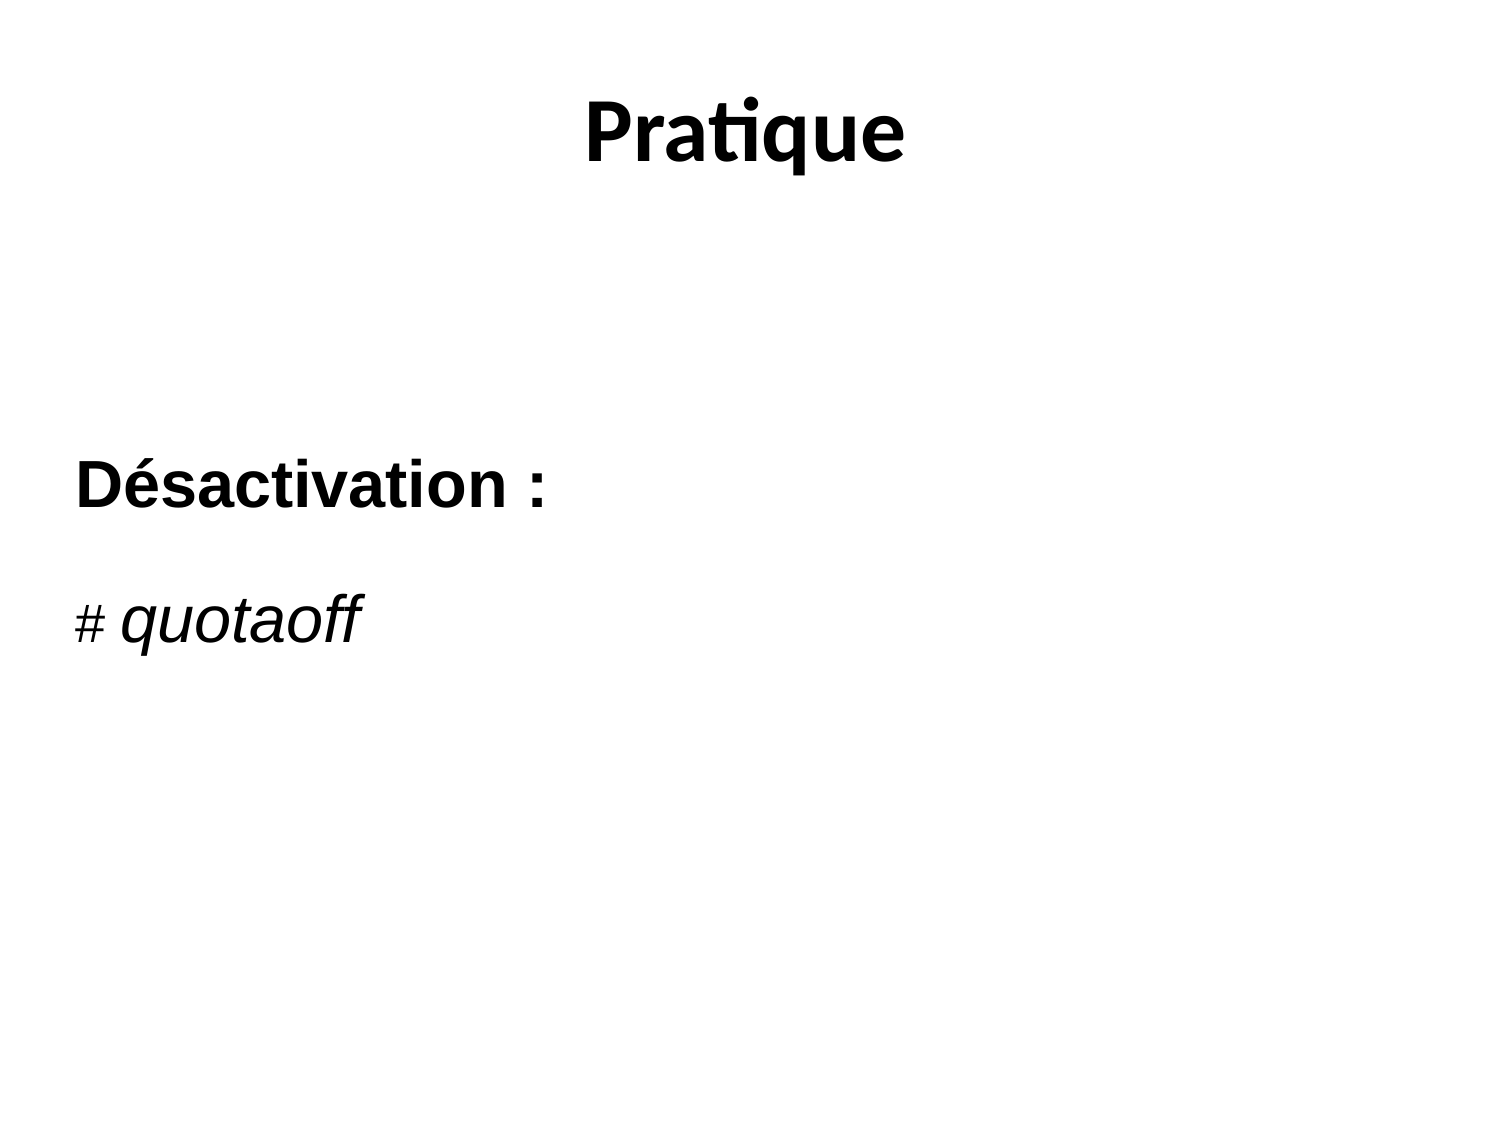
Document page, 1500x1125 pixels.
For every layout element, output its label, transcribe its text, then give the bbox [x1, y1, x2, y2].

title Pratique [75, 45, 1425, 233]
subtitle Désactivation : # quotaoff [75, 263, 1425, 916]
